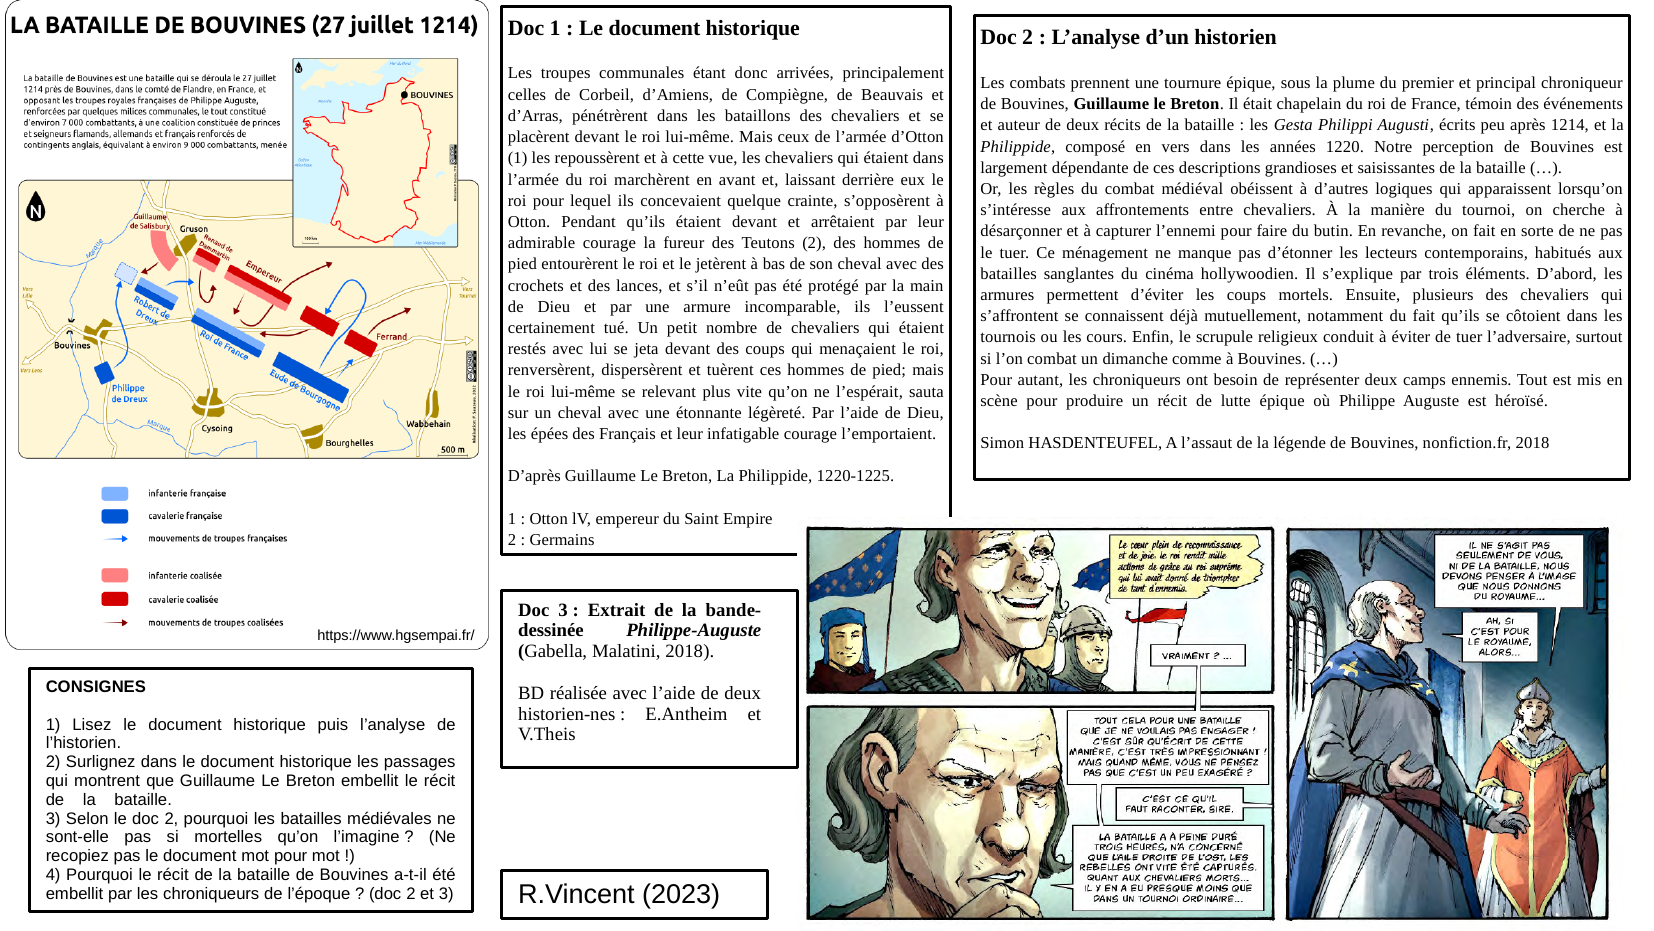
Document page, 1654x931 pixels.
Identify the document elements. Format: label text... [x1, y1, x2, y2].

picture [797, 517, 1625, 931]
subtitle Doc 1 : Le document historique Les troupes communales étant donc arrivées, principalement celles de Corbeil, d’Amiens, de Compiègne, de Beauvais et d’Arras, pénétrèrent dans les bataillons des chevaliers et se placèrent devant le roi lui-même. Mais ceux de l’armée d’Otton (1) les repoussèrent et à cette vue, les chevaliers qui étaient dans l’armée du roi marchèrent en avant et, laissant derrière eux le roi pour lequel ils concevaient quelque crainte, s’opposèrent à Otton. Pendant qu’ils étaient devant et arrêtaient par leur admirable courage la fureur des Teutons (2), des hommes de pied entourèrent le roi et le jetèrent à bas de son cheval avec des crochets et des lances, et s’il n’eût pas été protégé par la main de Dieu et par une armure incomparable, ils l’eussent certainement tué. Un petit nombre de chevaliers qui étaient restés avec lui se jeta devant des coups qui menaçaient le roi, renversèrent, dispersèrent et tuèrent ces hommes de pied; mais le roi lui-même se relevant plus vite qu’on ne l’espérait, sauta sur un cheval avec une étonnante légèreté. Par l’aide de Dieu, les épées des Français et leur infatigable courage l’emportaient. D’après Guillaume Le Breton, La Philippide, 1220-1225. 1 : Otton lV, empereur du Saint Empire 2 : Germains [501, 6, 951, 555]
text_box Doc 2 : L’analyse d’un historien Les combats prennent une tournure épique, sous la plume du premier et principal chroniqueur de Bouvines, Guillaume le Breton. Il était chapelain du roi de France, témoin des événements et auteur de deux récits de la bataille : les Gesta Philippi Augusti, écrits peu après 1214, et la Philippide, composé en vers dans les années 1220. Notre perception de Bouvines est largement dépendante de ces descriptions grandioses et saisissantes de la bataille (…). Or, les règles du combat médiéval obéissent à d’autres logiques qui apparaissent lorsqu’on s’intéresse aux affrontements entre chevaliers. À la manière du tournoi, on cherche à désarçonner et à capturer l’ennemi pour faire du butin. En revanche, on fait en sorte de ne pas le tuer. Ce ménagement ne manque pas d’étonner les lecteurs contemporains, habitués aux batailles sanglantes du cinéma hollywoodien. Il s’explique par trois éléments. D’abord, les armures permettent d’éviter les coups mortels. Ensuite, plusieurs des chevaliers qui s’affrontent se connaissent déjà mutuellement, notamment du fait qu’ils se côtoient dans les tournois ou les cours. Enfin, le scrupule religieux conduit à éviter de tuer l’adversaire, surtout si l’on combat un dimanche comme à Bouvines. (…) Pour autant, les chroniqueurs ont besoin de représenter deux camps ennemis. Tout est mis en scène pour produire un récit de lutte épique où Philippe Auguste est héroïsé. Simon HASDENTEUFEL, A l’assaut de la légende de Bouvines, nonfiction.fr, 2018 [974, 15, 1630, 480]
text_box CONSIGNES 1) Lisez le document historique puis l’analyse de l’historien. 2) Surlignez dans le document historique les passages qui montrent que Guillaume Le Breton embellit le récit de la bataille. 3) Selon le doc 2, pourquoi les batailles médiévales ne sont-elle pas si mortelles qu’on l’imagine ? (Ne recopiez pas le document mot pour mot !) 4) Pourquoi le récit de la bataille de Bouvines a-t-il été embellit par les chroniqueurs de l’époque ? (doc 2 et 3) [29, 668, 473, 912]
text_box R.Vincent (2023) [501, 870, 768, 919]
picture [5, 0, 489, 650]
text_box https://www.hgsempai.fr/ [177, 620, 616, 677]
text_box Doc 3 : Extrait de la bande-dessinée Philippe-Auguste (Gabella, Malatini, 2018). BD réalisée avec l’aide de deux historien-nes : E.Antheim et V.Theis [501, 590, 798, 768]
